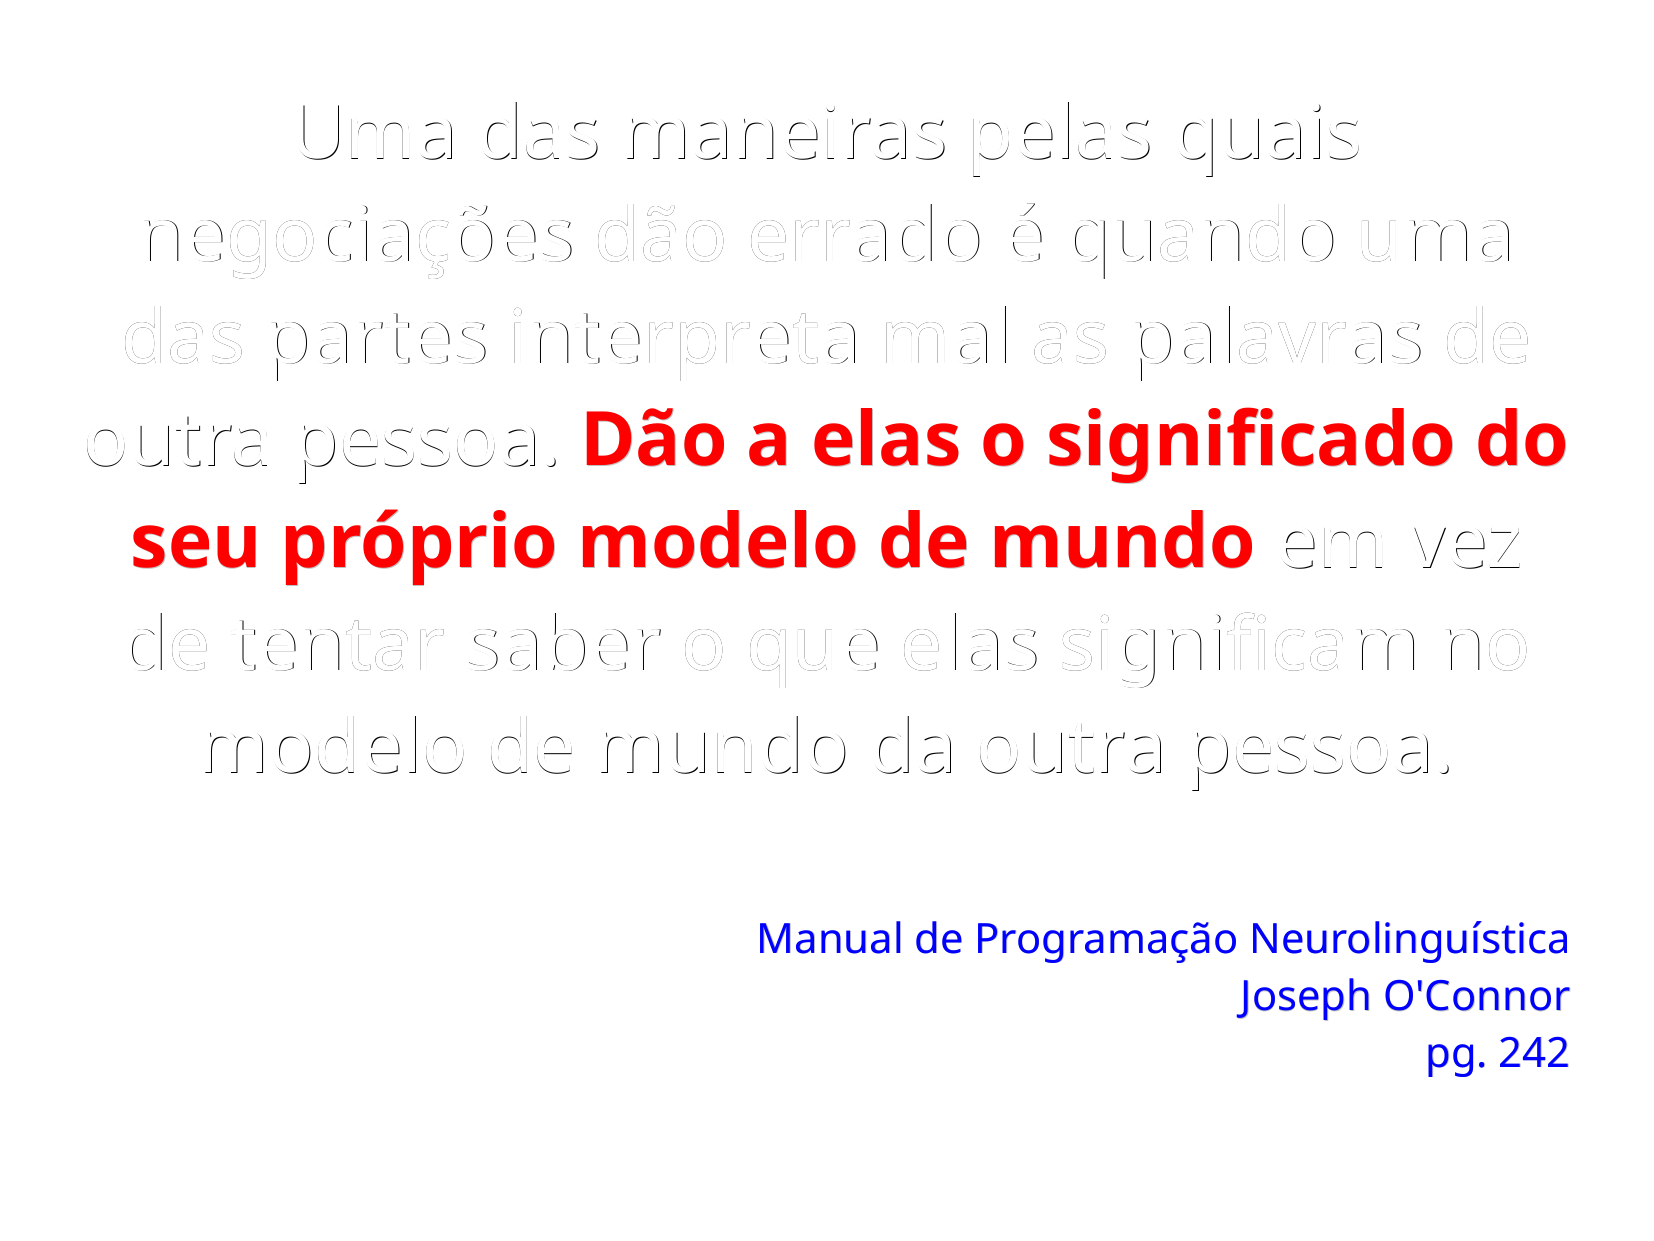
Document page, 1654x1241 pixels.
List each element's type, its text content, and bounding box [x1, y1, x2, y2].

subtitle Uma das maneiras pelas quais negociações dão errado é quando uma das partes interpreta mal as palavras de outra pessoa. Dão a elas o significado do seu próprio modelo de mundo em vez de tentar saber o que elas significam no modelo de mundo da outra pessoa. Manual de Programação Neurolinguística Joseph O'Connor pg. 242 [82, 49, 1571, 1109]
